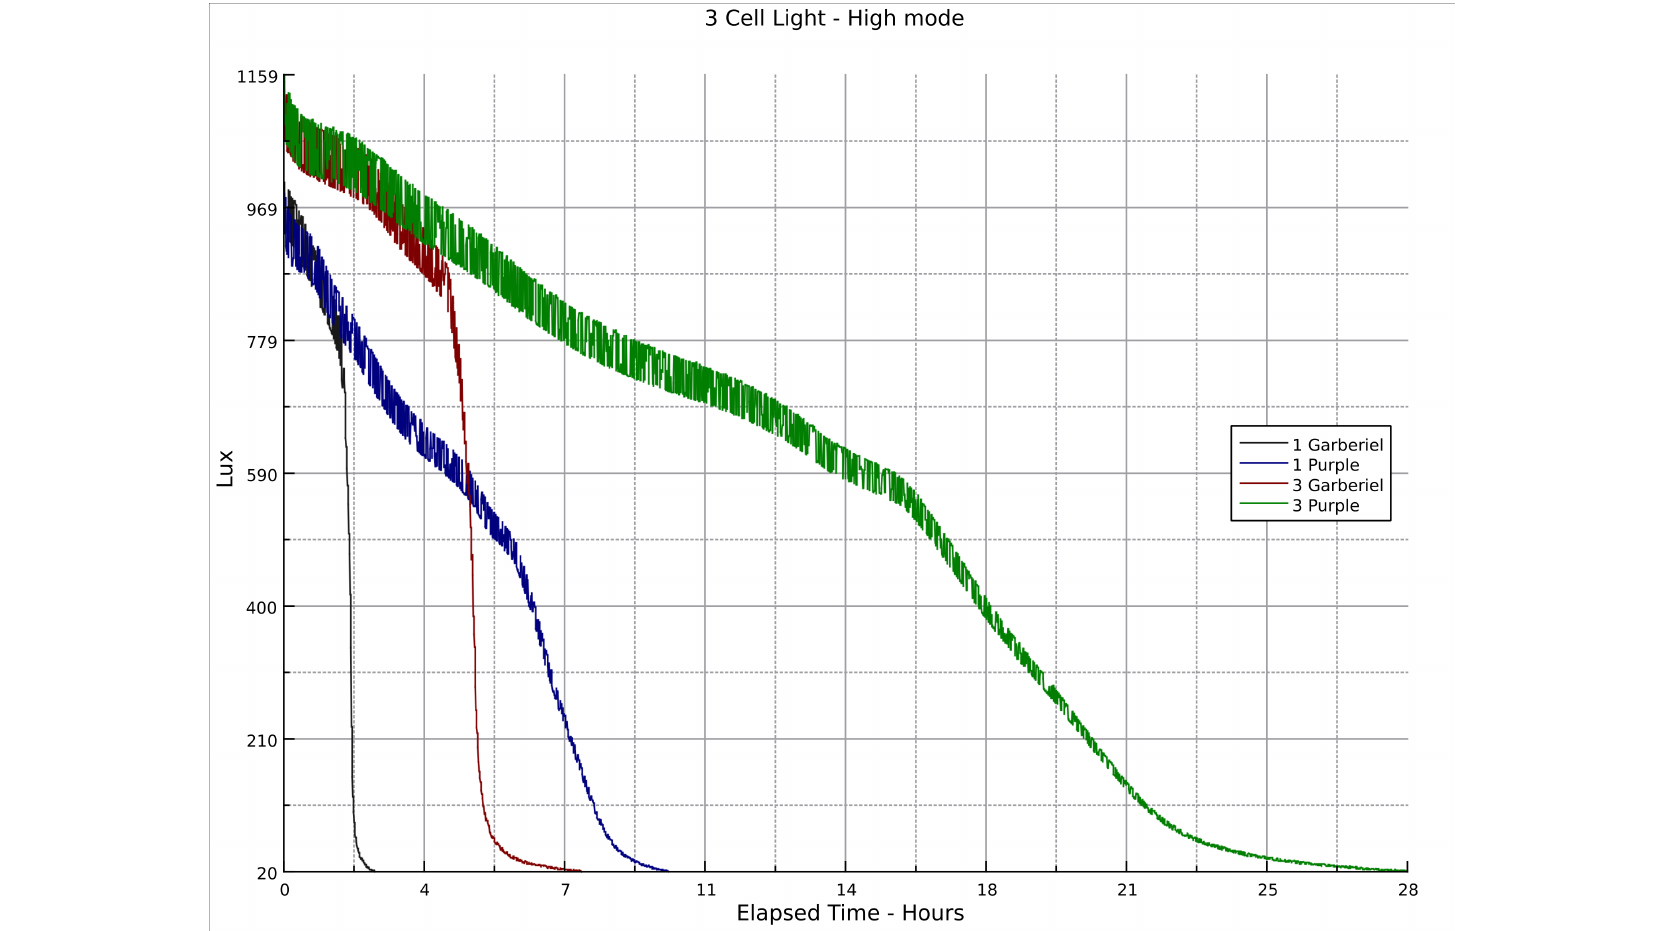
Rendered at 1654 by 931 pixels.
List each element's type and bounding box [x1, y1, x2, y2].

picture [209, 3, 1455, 931]
